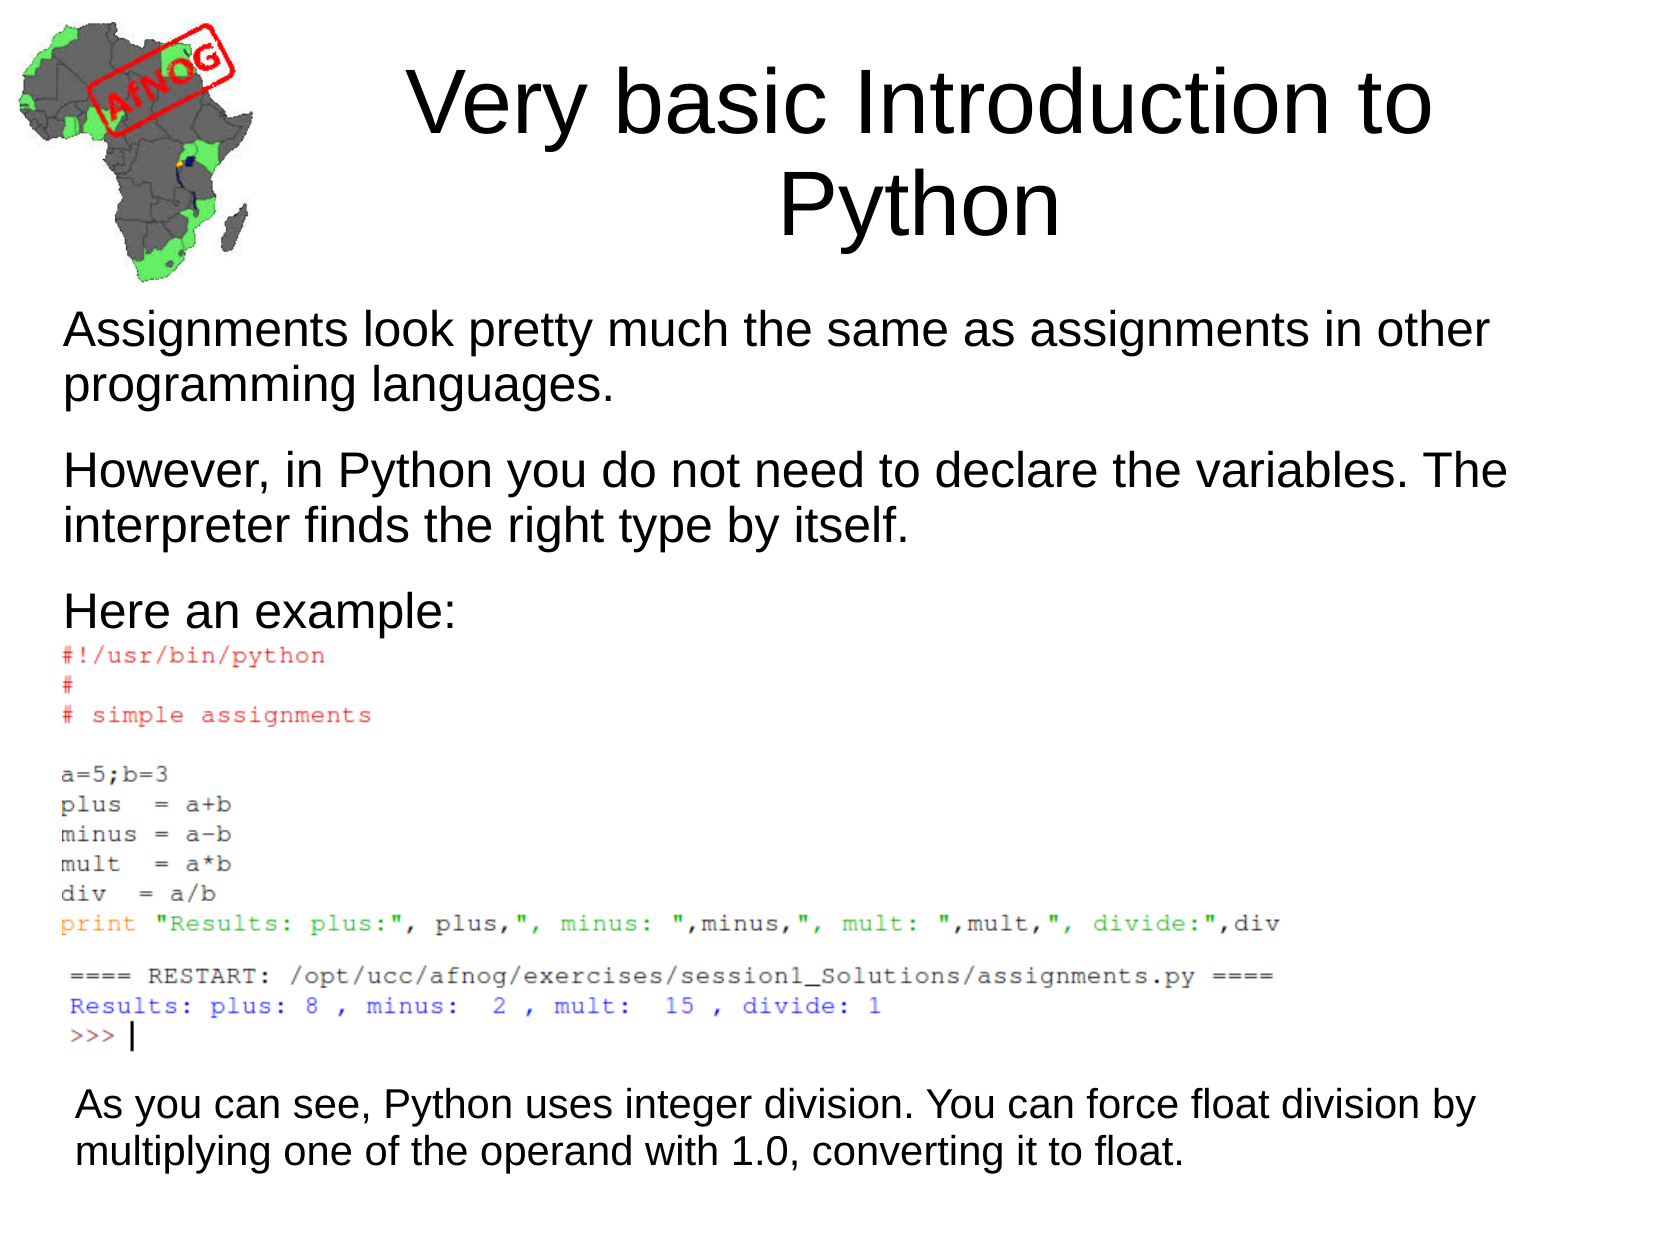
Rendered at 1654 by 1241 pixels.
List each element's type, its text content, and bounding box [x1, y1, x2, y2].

picture [62, 644, 1306, 1053]
text_box As you can see, Python uses integer division. You can force float division by multiplying one of the operand with 1.0, converting it to float. [60, 1073, 1606, 1201]
picture [9, 0, 259, 291]
list Assignments look pretty much the same as assignments in other programming languages. However, in Python you do not need to declare the variables. The interpreter finds the right type by itself. Here an example: [62, 300, 1552, 1021]
title Very basic Introduction to Python [270, 49, 1571, 257]
